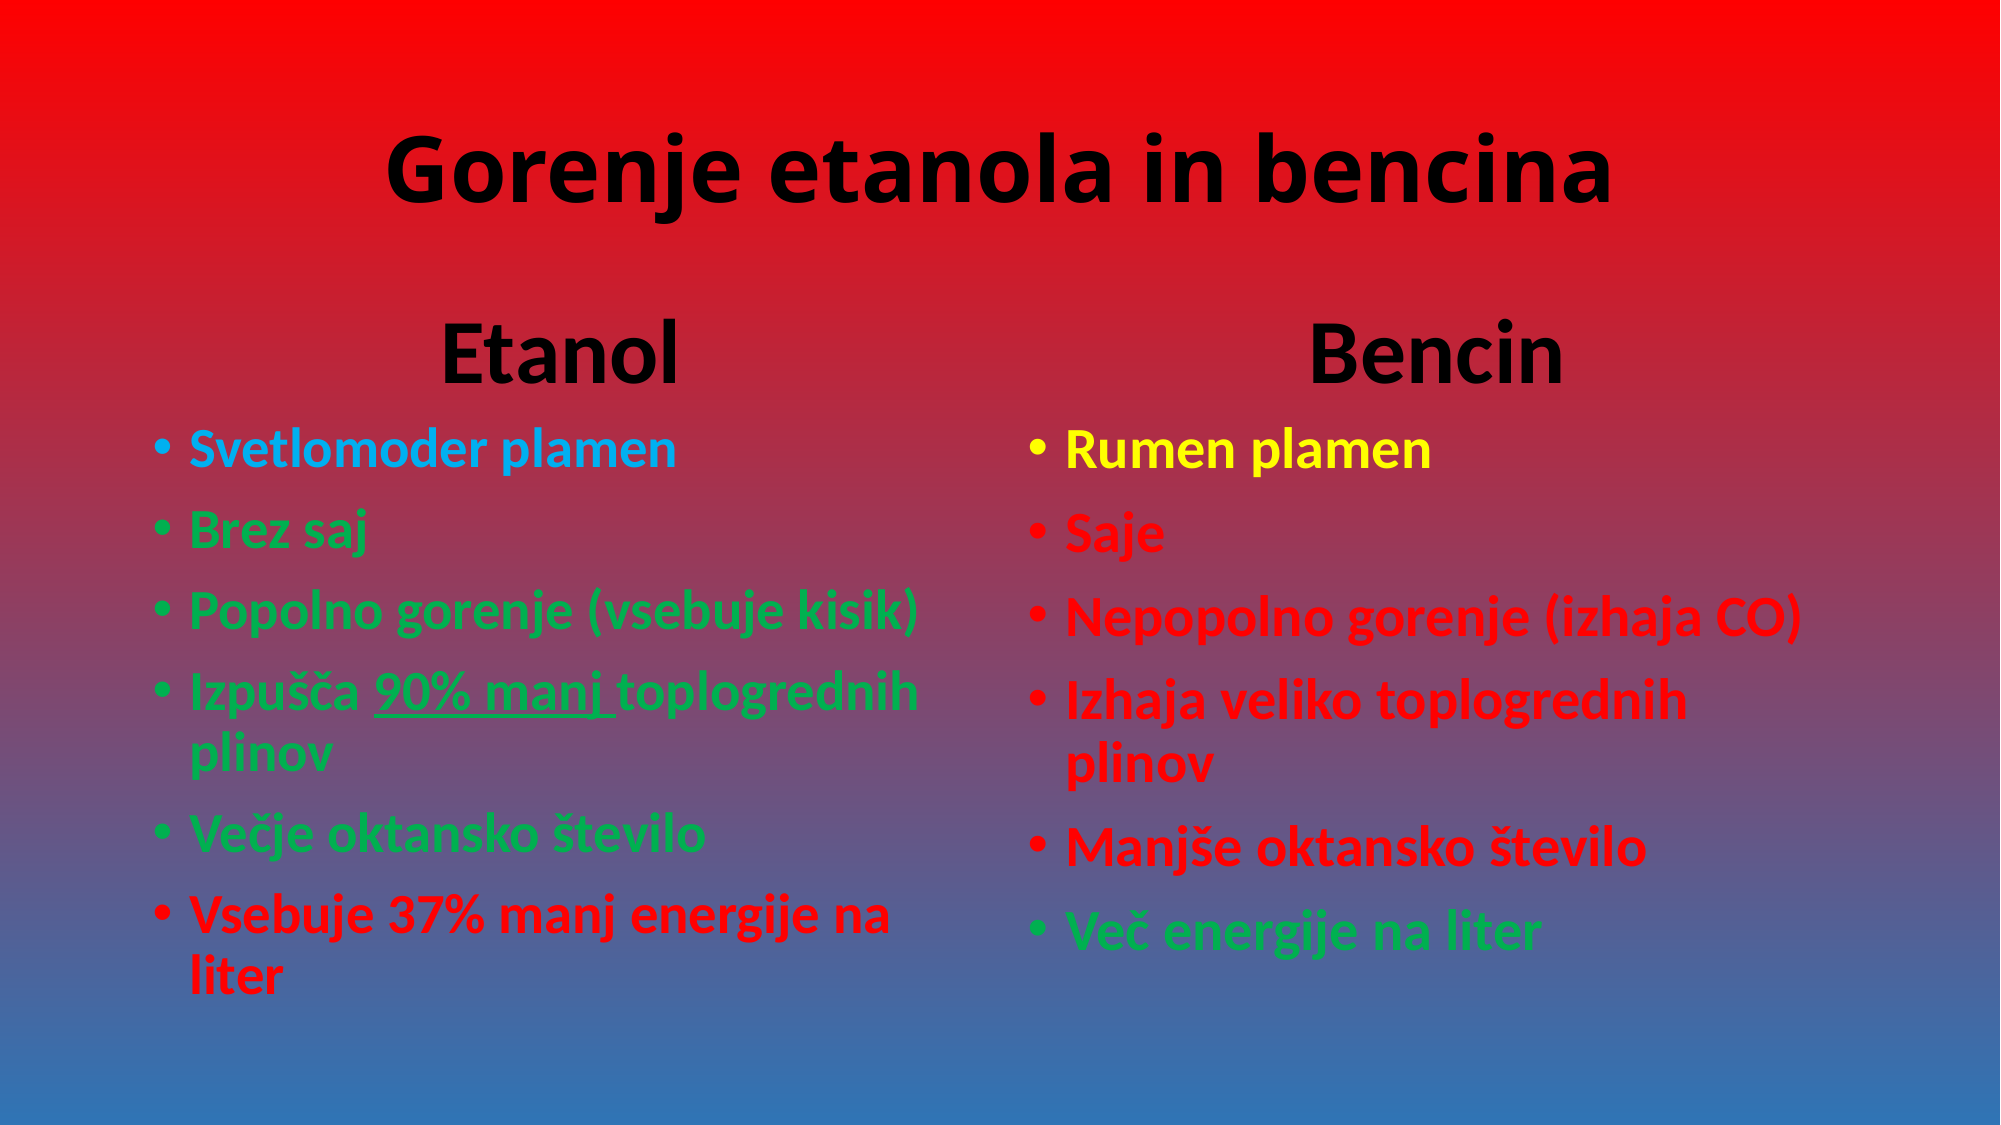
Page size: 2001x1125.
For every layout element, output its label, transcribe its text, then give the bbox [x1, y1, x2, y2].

list Svetlomoder plamen Brez saj Popolno gorenje (vsebuje kisik) Izpušča 90% manj toplogrednih plinov Večje oktansko število Vsebuje 37% manj energije na liter [137, 410, 984, 1016]
list Rumen plamen Saje Nepopolno gorenje (izhaja CO) Izhaja veliko toplogrednih plinov Manjše oktansko število Več energije na liter [1012, 410, 1863, 1016]
list Etanol [137, 275, 984, 410]
title Gorenje etanola in bencina [137, 59, 1863, 278]
list Bencin [1012, 275, 1863, 410]
